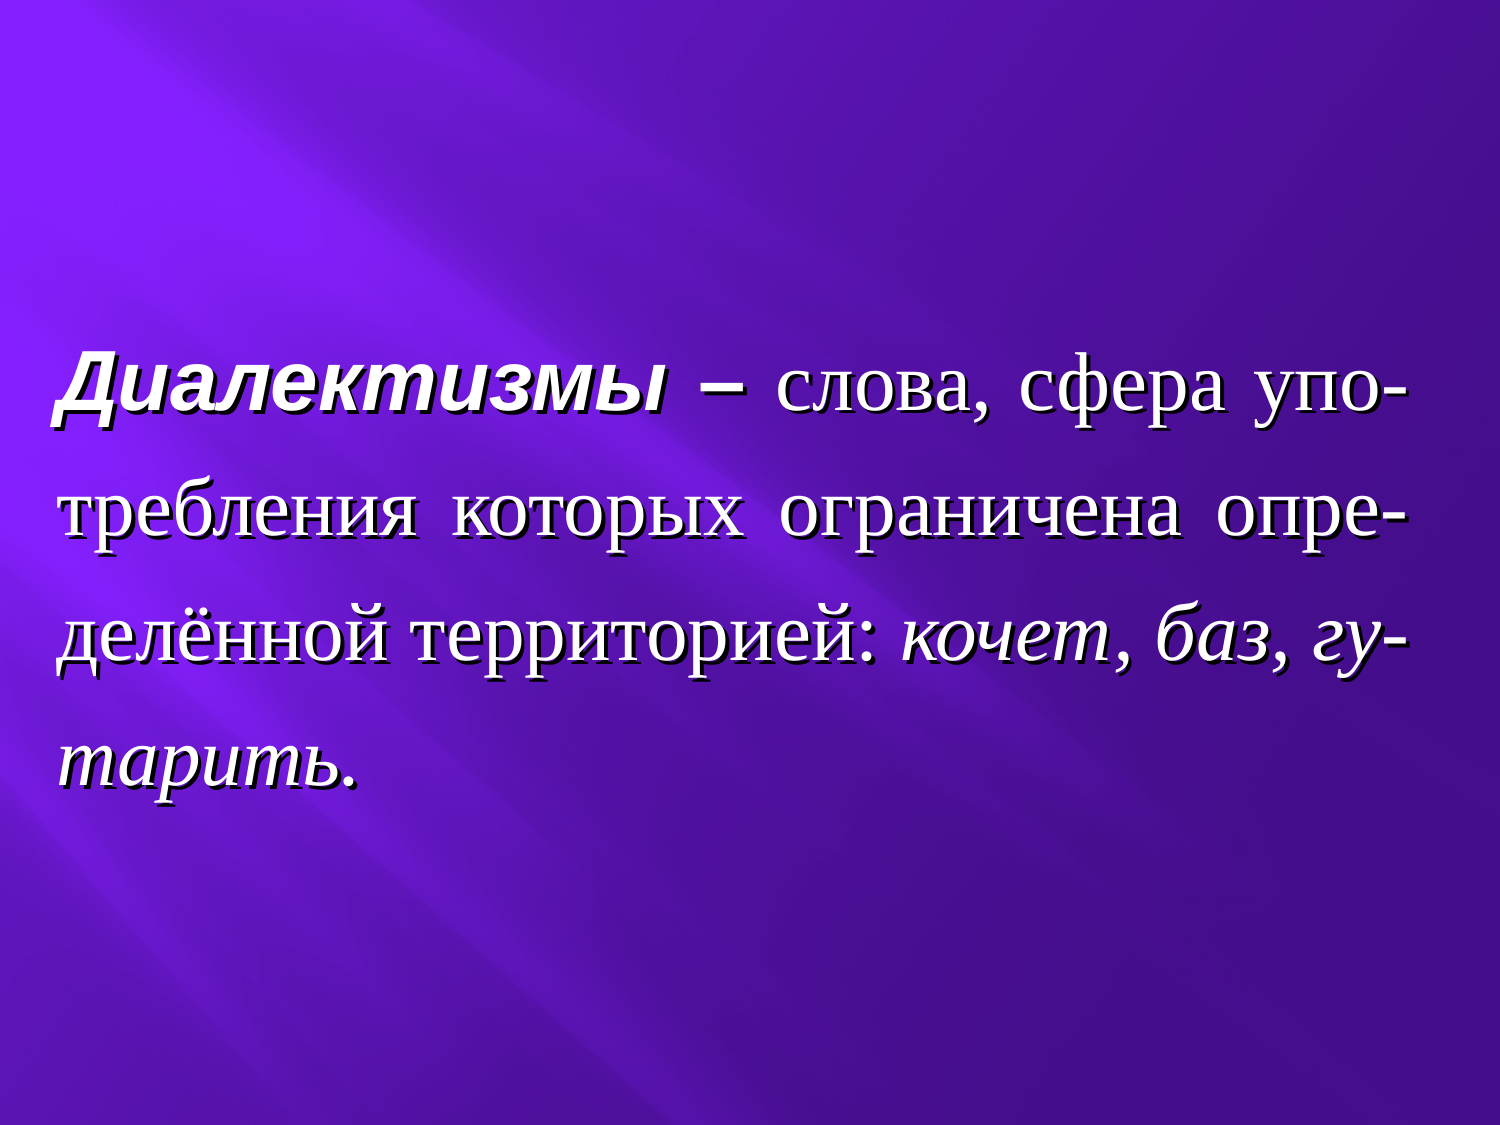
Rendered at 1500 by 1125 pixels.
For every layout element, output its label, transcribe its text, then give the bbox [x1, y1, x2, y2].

title Диалектизмы – слова, сфера упо-требления которых ограничена опре-делённой территорией: кочет, баз, гу-тарить. [41, 78, 1447, 1024]
